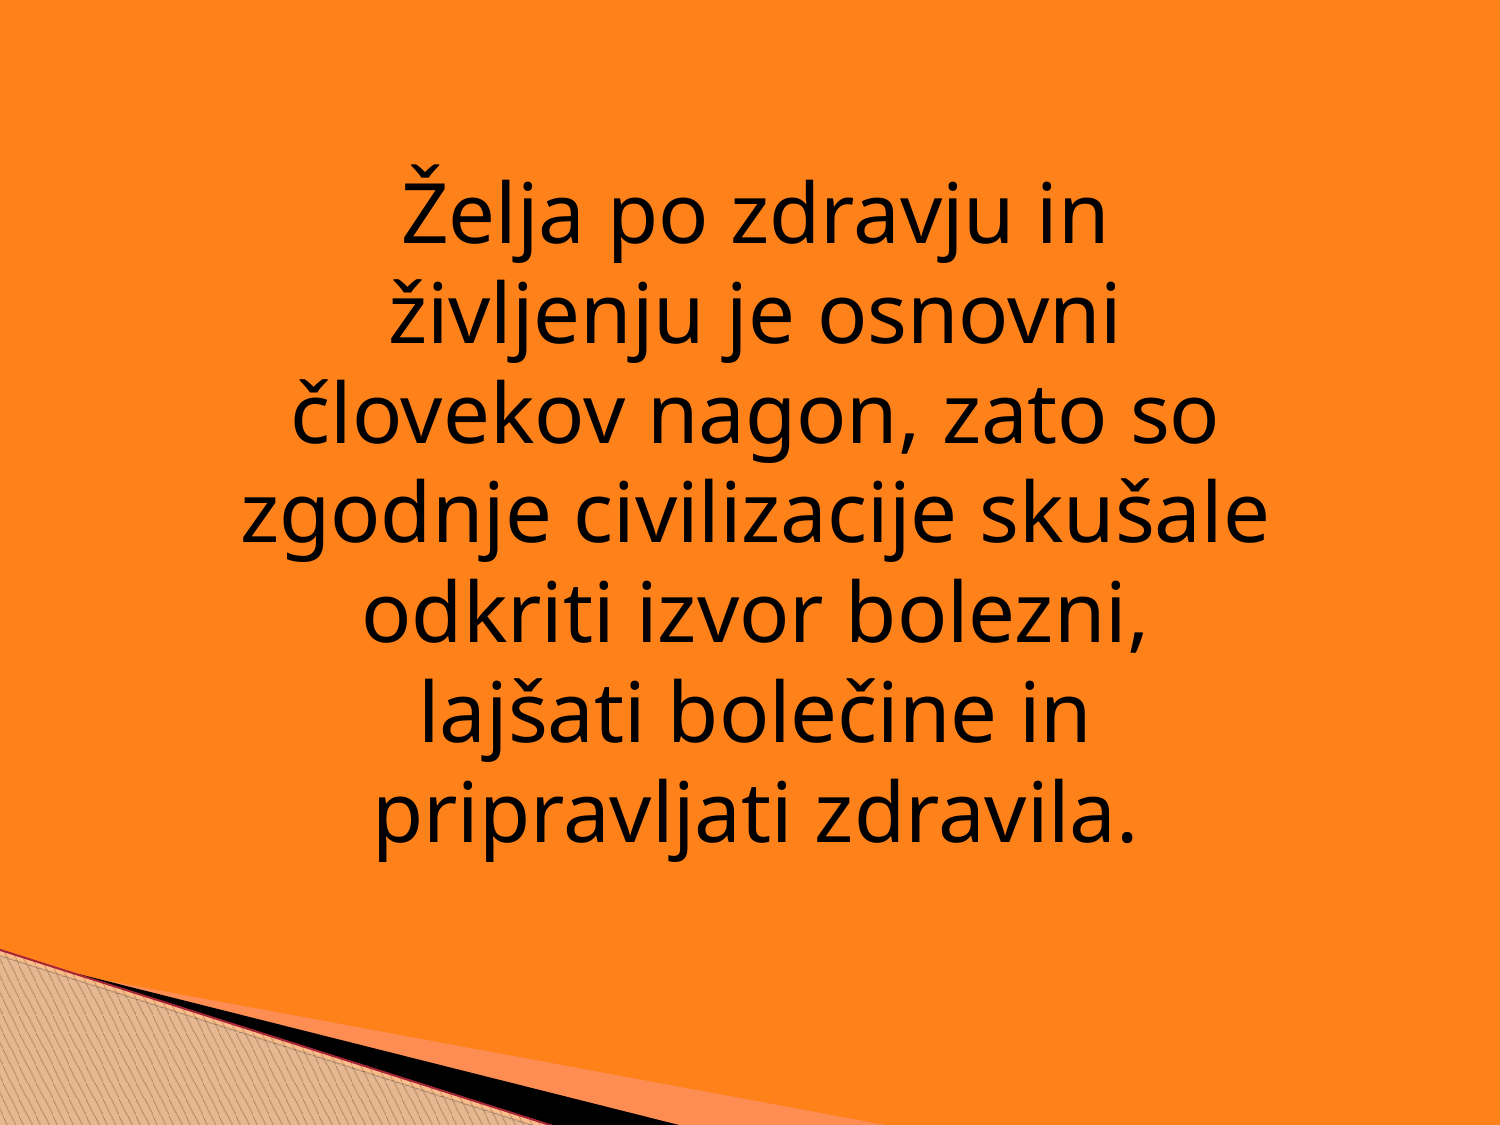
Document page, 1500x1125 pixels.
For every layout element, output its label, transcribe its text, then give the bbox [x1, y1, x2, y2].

text_box Želja po zdravju in življenju je osnovni človekov nagon, zato so zgodnje civilizacije skušale odkriti izvor bolezni, lajšati bolečine in pripravljati zdravila. [222, 152, 1289, 868]
